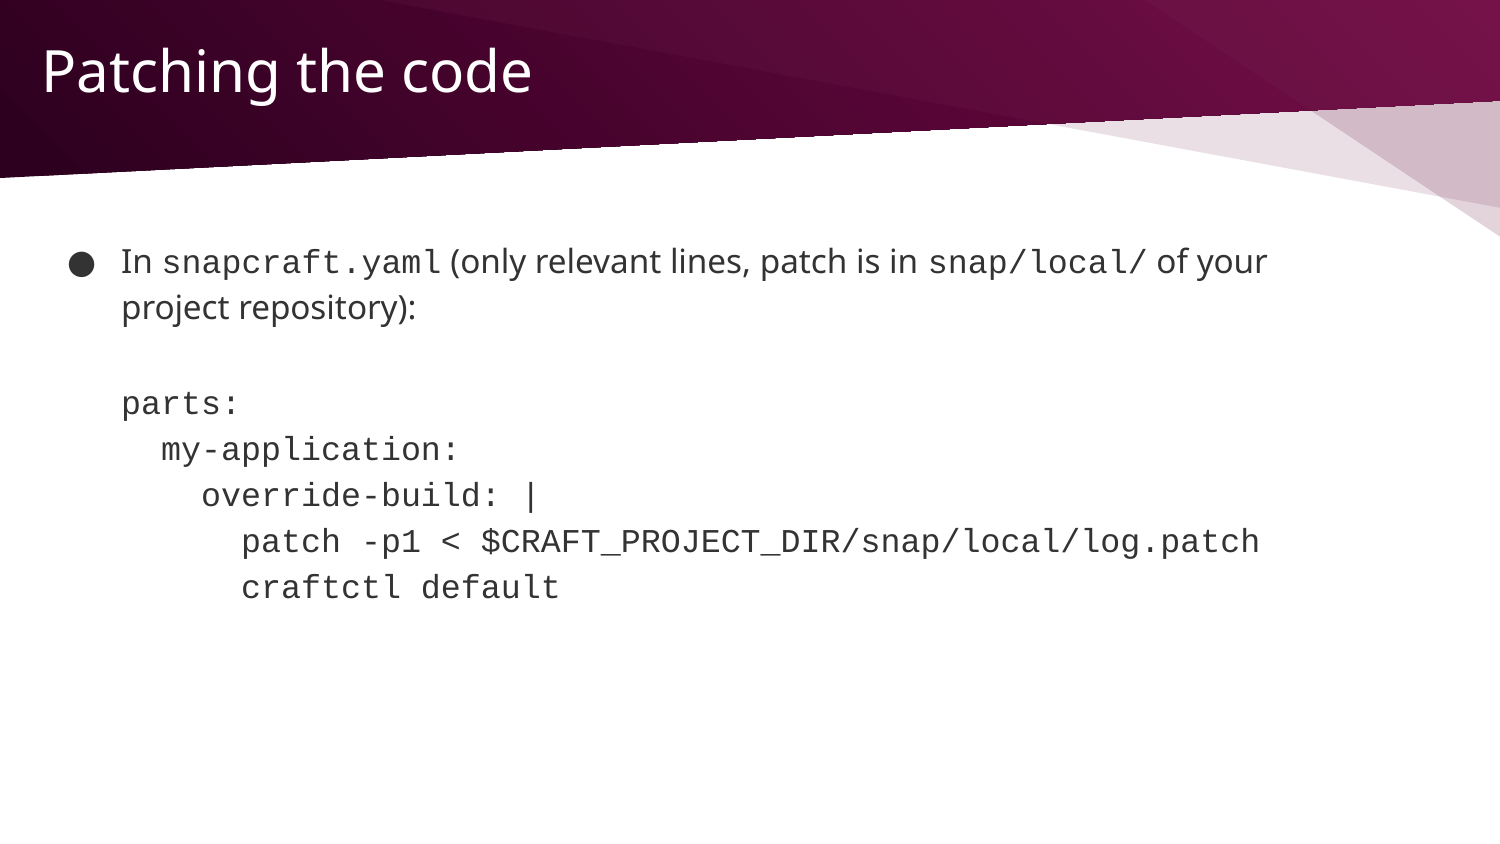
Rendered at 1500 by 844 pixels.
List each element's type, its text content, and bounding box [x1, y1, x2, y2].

title Patching the code [41, 5, 1336, 134]
list In snapcraft.yaml (only relevant lines, patch is in snap/local/ of your project repository): parts: my-application: override-build: | patch -p1 < $CRAFT_PROJECT_DIR/snap/local/log.patch craftctl default [35, 229, 1324, 789]
